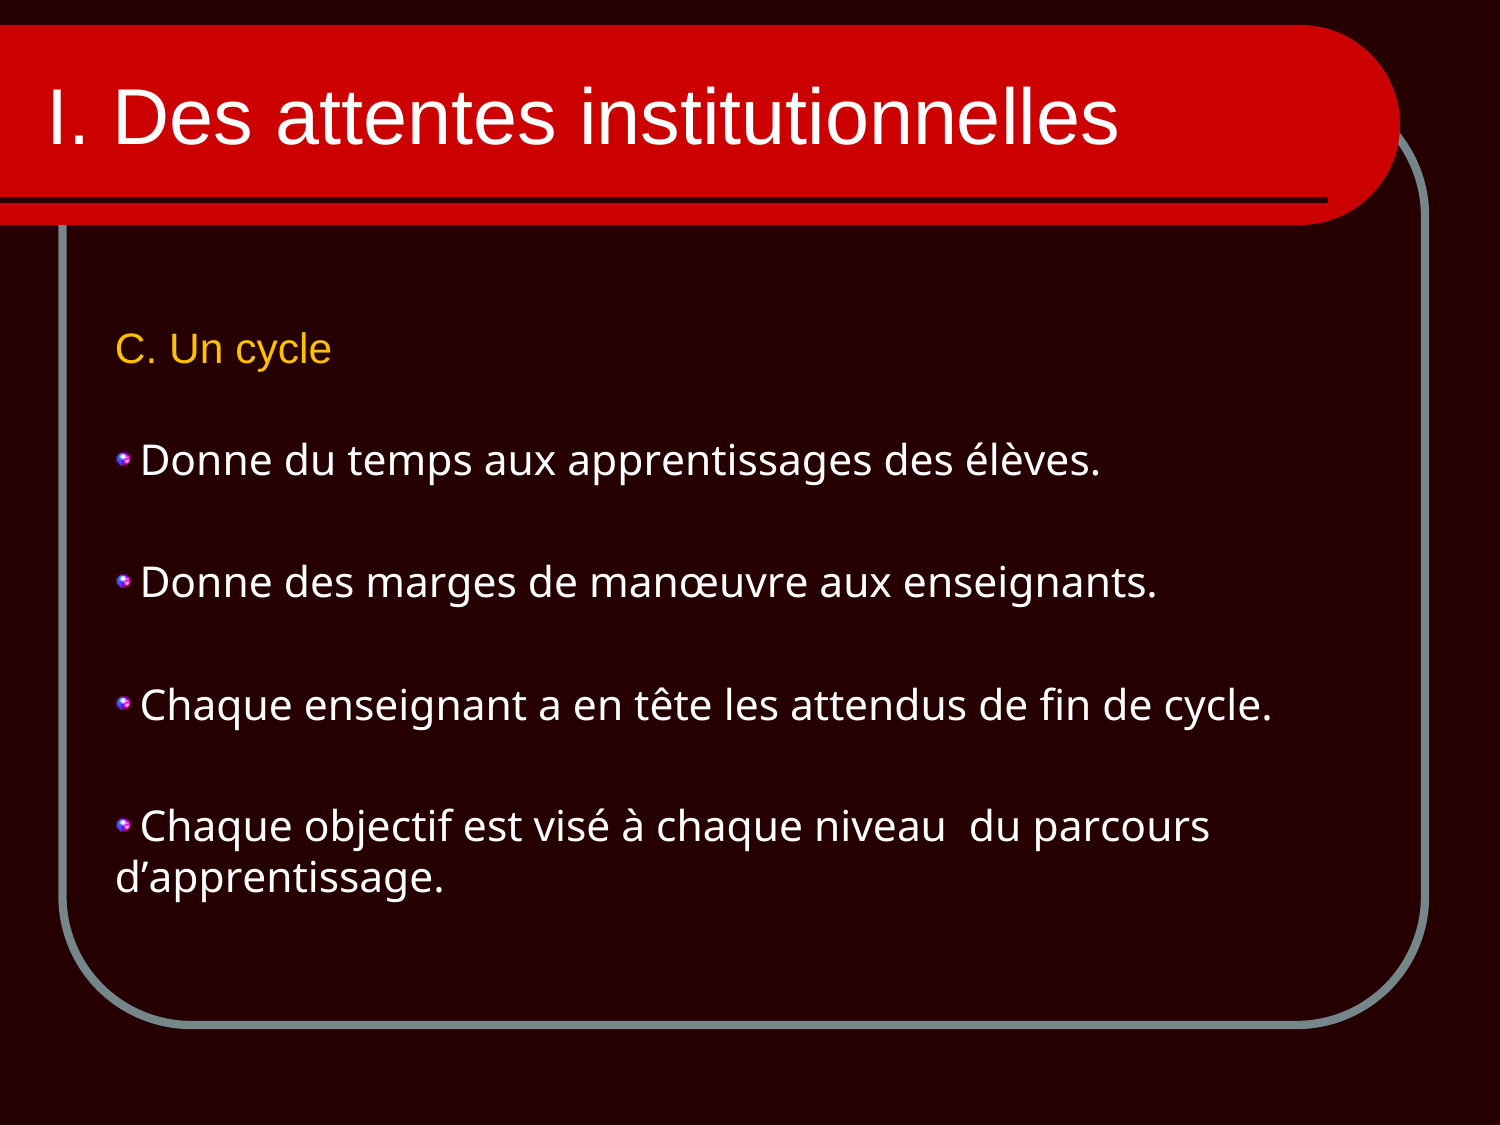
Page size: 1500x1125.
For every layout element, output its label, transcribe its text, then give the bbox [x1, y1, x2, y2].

list C. Un cycle Donne du temps aux apprentissages des élèves. Donne des marges de manœuvre aux enseignants. Chaque enseignant a en tête les attendus de fin de cycle. Chaque objectif est visé à chaque niveau du parcours d’apprentissage. [99, 262, 1401, 914]
title I. Des attentes institutionnelles [31, 37, 1347, 188]
